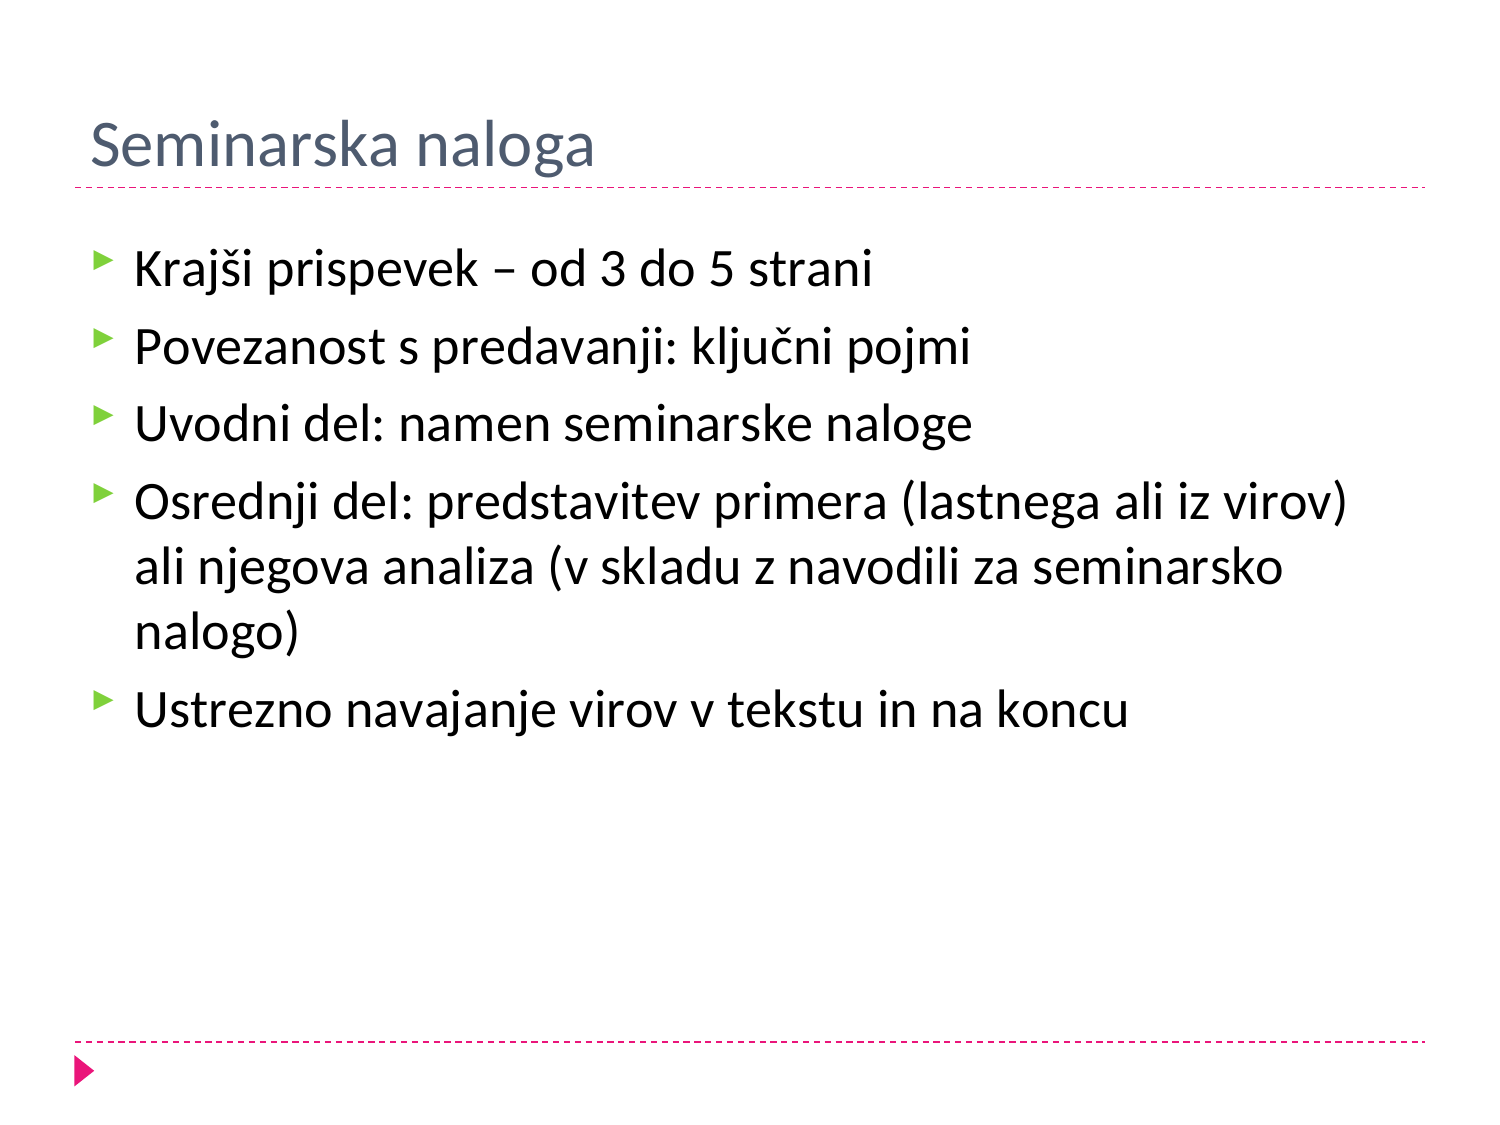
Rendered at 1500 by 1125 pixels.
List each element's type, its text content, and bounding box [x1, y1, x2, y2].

list Krajši prispevek – od 3 do 5 strani Povezanost s predavanji: ključni pojmi Uvodni del: namen seminarske naloge Osrednji del: predstavitev primera (lastnega ali iz virov) ali njegova analiza (v skladu z navodili za seminarsko nalogo) Ustrezno navajanje virov v tekstu in na koncu [75, 224, 1426, 1035]
title Seminarska naloga [75, 24, 1426, 188]
